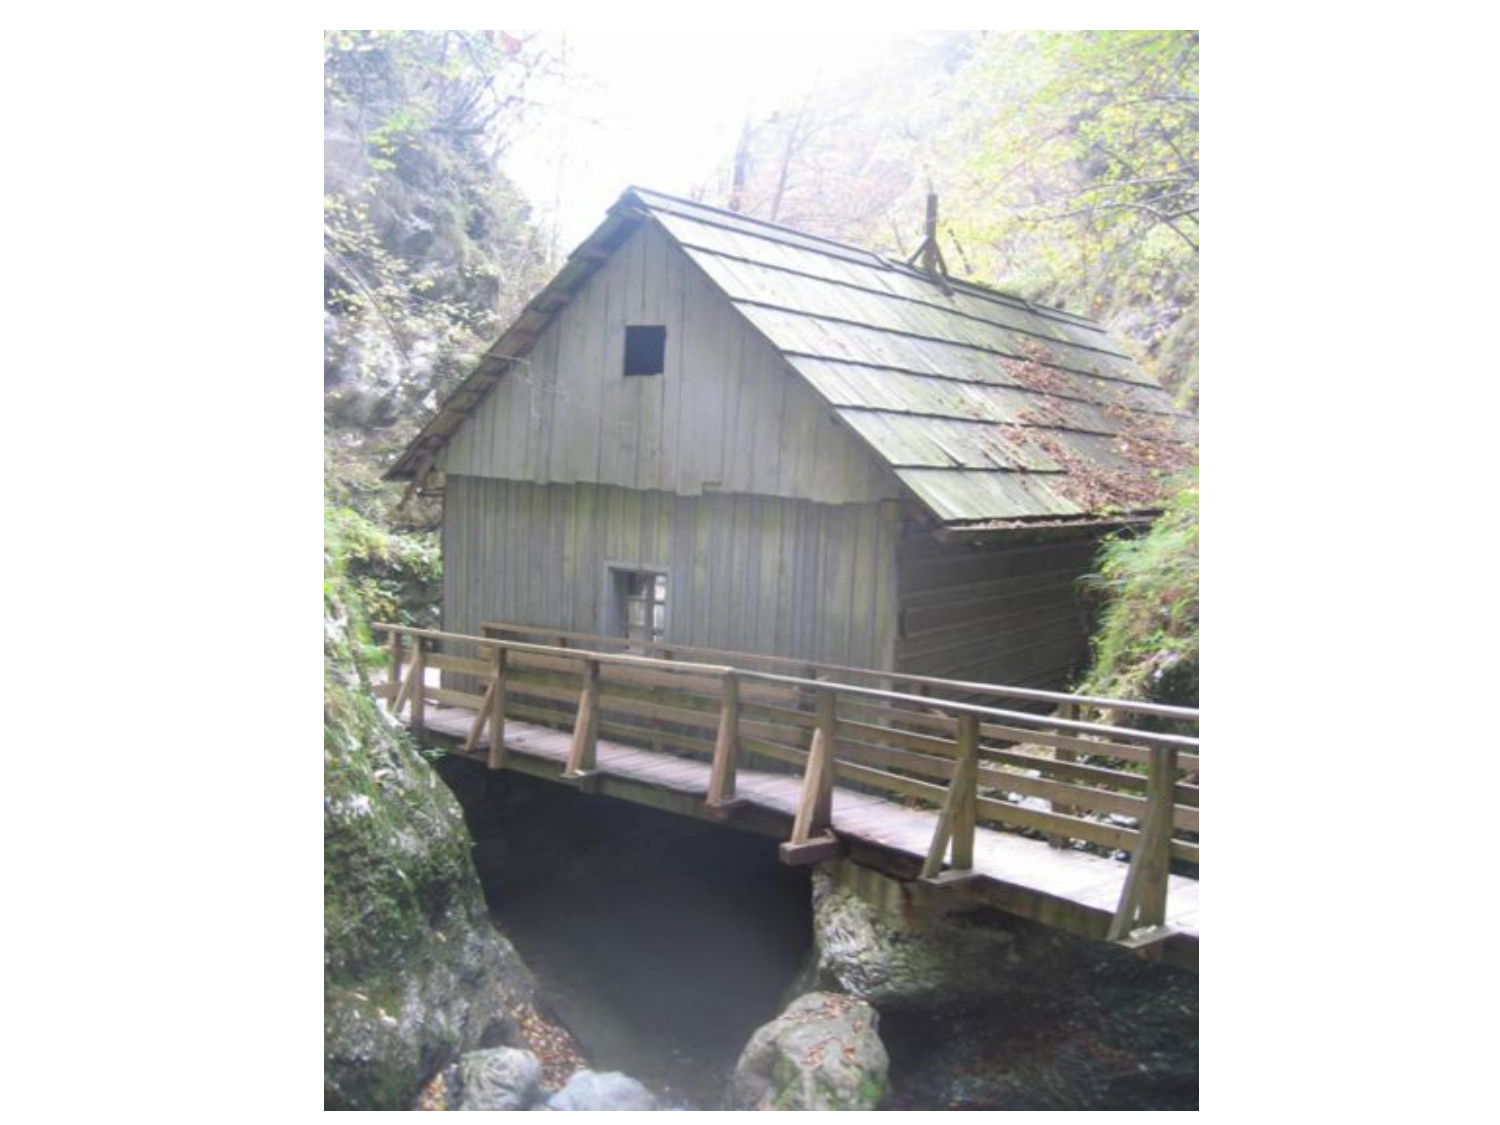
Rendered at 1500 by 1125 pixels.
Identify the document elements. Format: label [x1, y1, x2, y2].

picture [324, 30, 1199, 1111]
